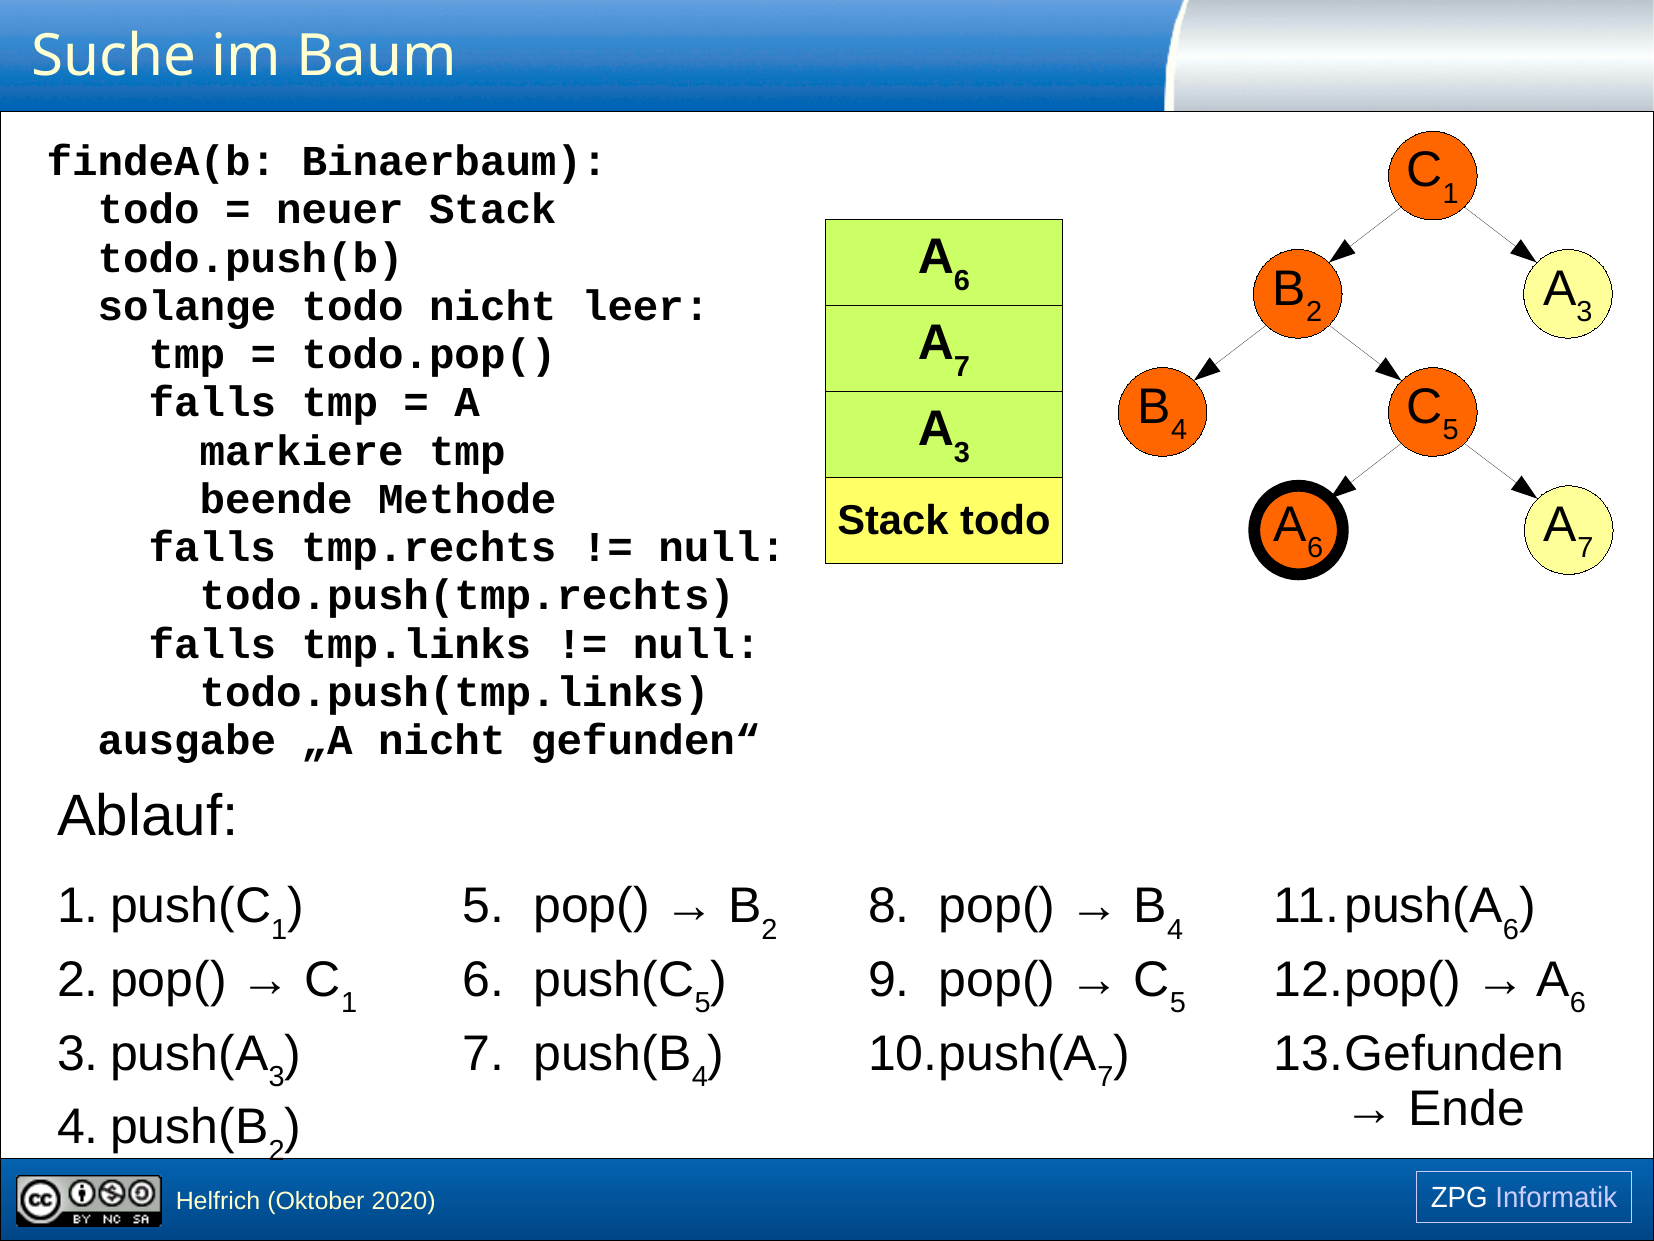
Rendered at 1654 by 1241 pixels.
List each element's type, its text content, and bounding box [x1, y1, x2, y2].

text_box A3 [825, 392, 1063, 478]
text_box C5 [1388, 367, 1478, 457]
title Suche im Baum [31, 14, 1151, 92]
list push(A6) pop() → A6 Gefunden → Ende [1273, 782, 1613, 1241]
text_box A7 [1524, 485, 1614, 575]
list findeA(b: Binaerbaum): todo = neuer Stack todo.push(b) solange todo nicht leer: tmp = todo.pop() falls tmp = A markiere tmp beende Methode falls tmp.rechts != null: todo.push(tmp.rechts) falls tmp.links != null: todo.push(tmp.links) ausgabe „A nicht gefunden“ [46, 140, 861, 769]
text_box A6 [825, 219, 1063, 305]
text_box A7 [825, 305, 1063, 392]
text_box Stack todo [825, 478, 1063, 564]
text_box B2 [1253, 249, 1343, 339]
list pop() → B2 push(C5) push(B4) [462, 782, 797, 1187]
list pop() → B4 pop() → C5 push(A7) [868, 782, 1199, 1187]
picture [0, 0, 1654, 111]
text_box A3 [1523, 249, 1613, 339]
list Ablauf: push(C1) pop() → C1 push(A3) push(B2) [57, 782, 373, 1187]
picture [16, 1175, 162, 1227]
text_box C1 [1388, 131, 1478, 220]
text_box A6 [1254, 485, 1343, 575]
text_box B4 [1118, 367, 1207, 457]
